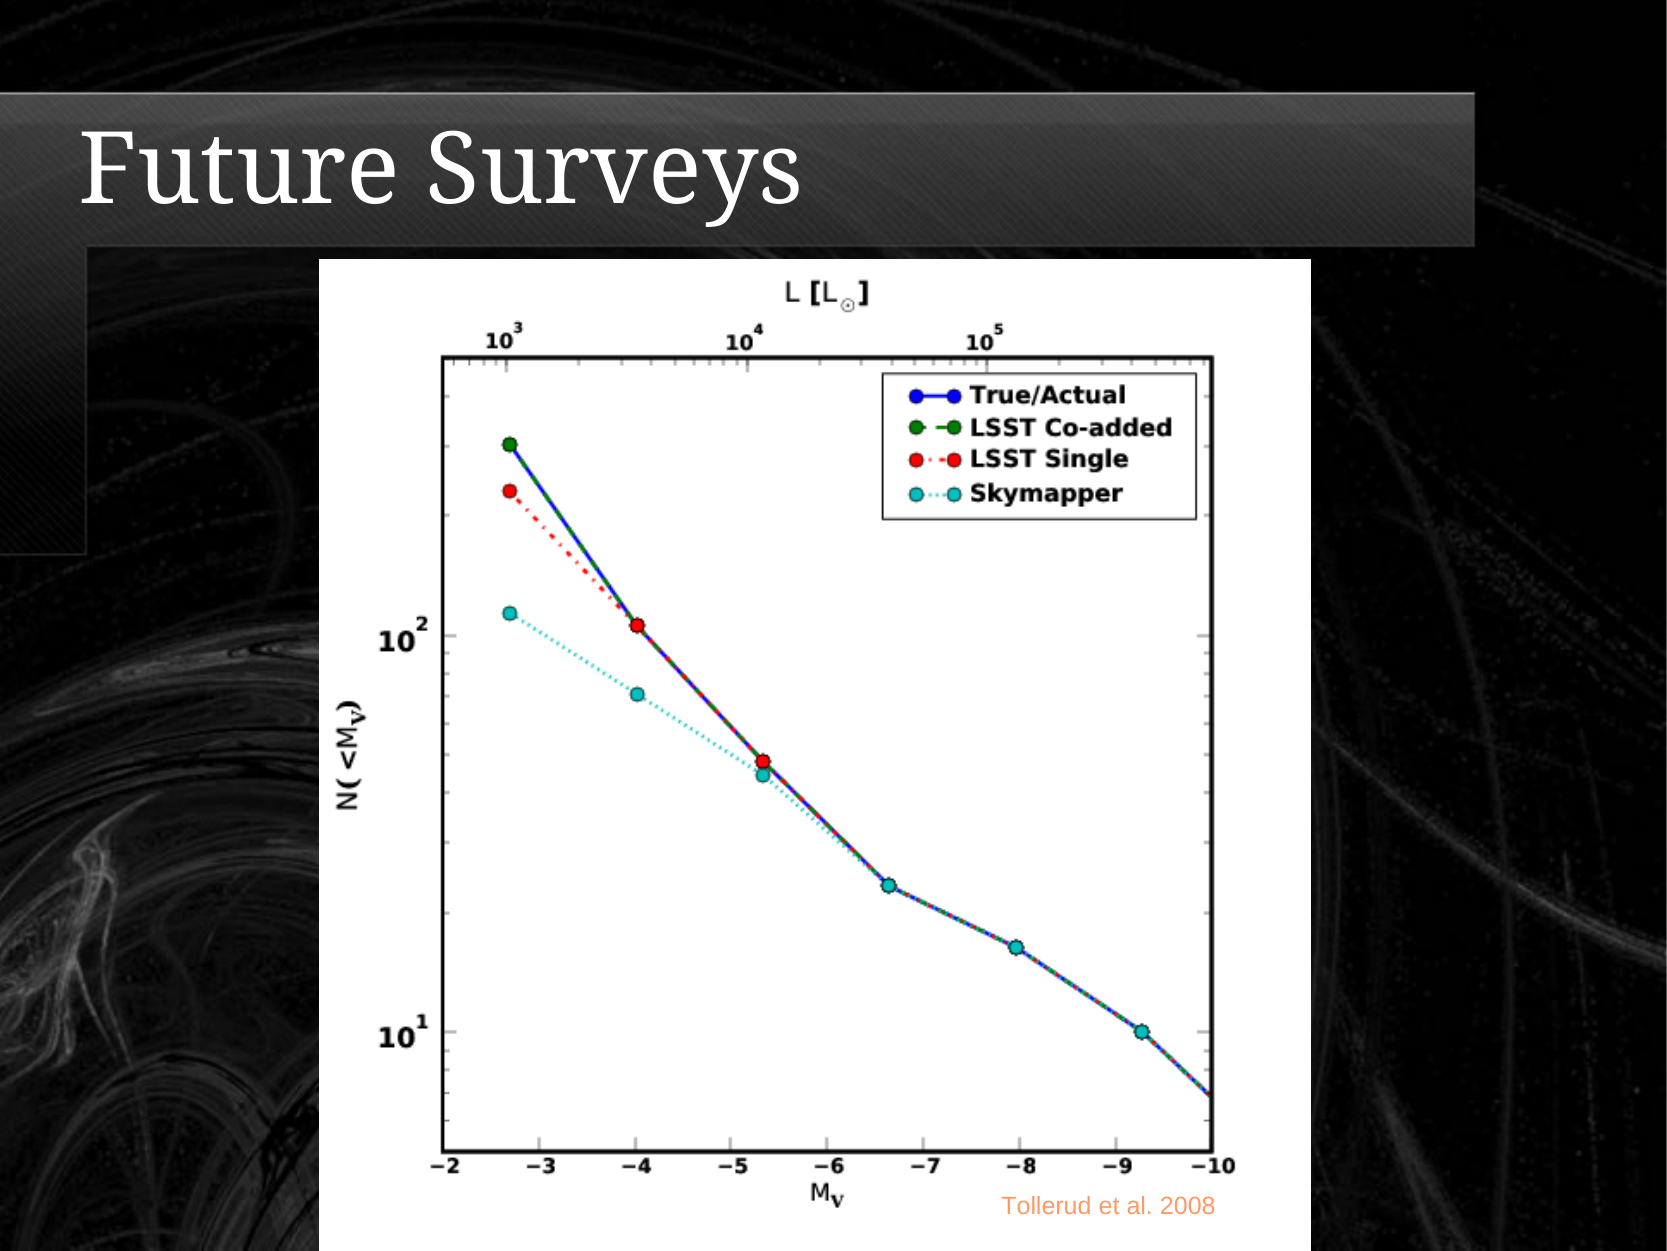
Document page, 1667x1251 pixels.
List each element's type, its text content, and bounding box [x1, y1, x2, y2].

text_box Tollerud et al. 2008 [940, 1155, 1278, 1251]
title Future Surveys [78, 99, 1665, 250]
picture [0, 0, 1667, 1251]
